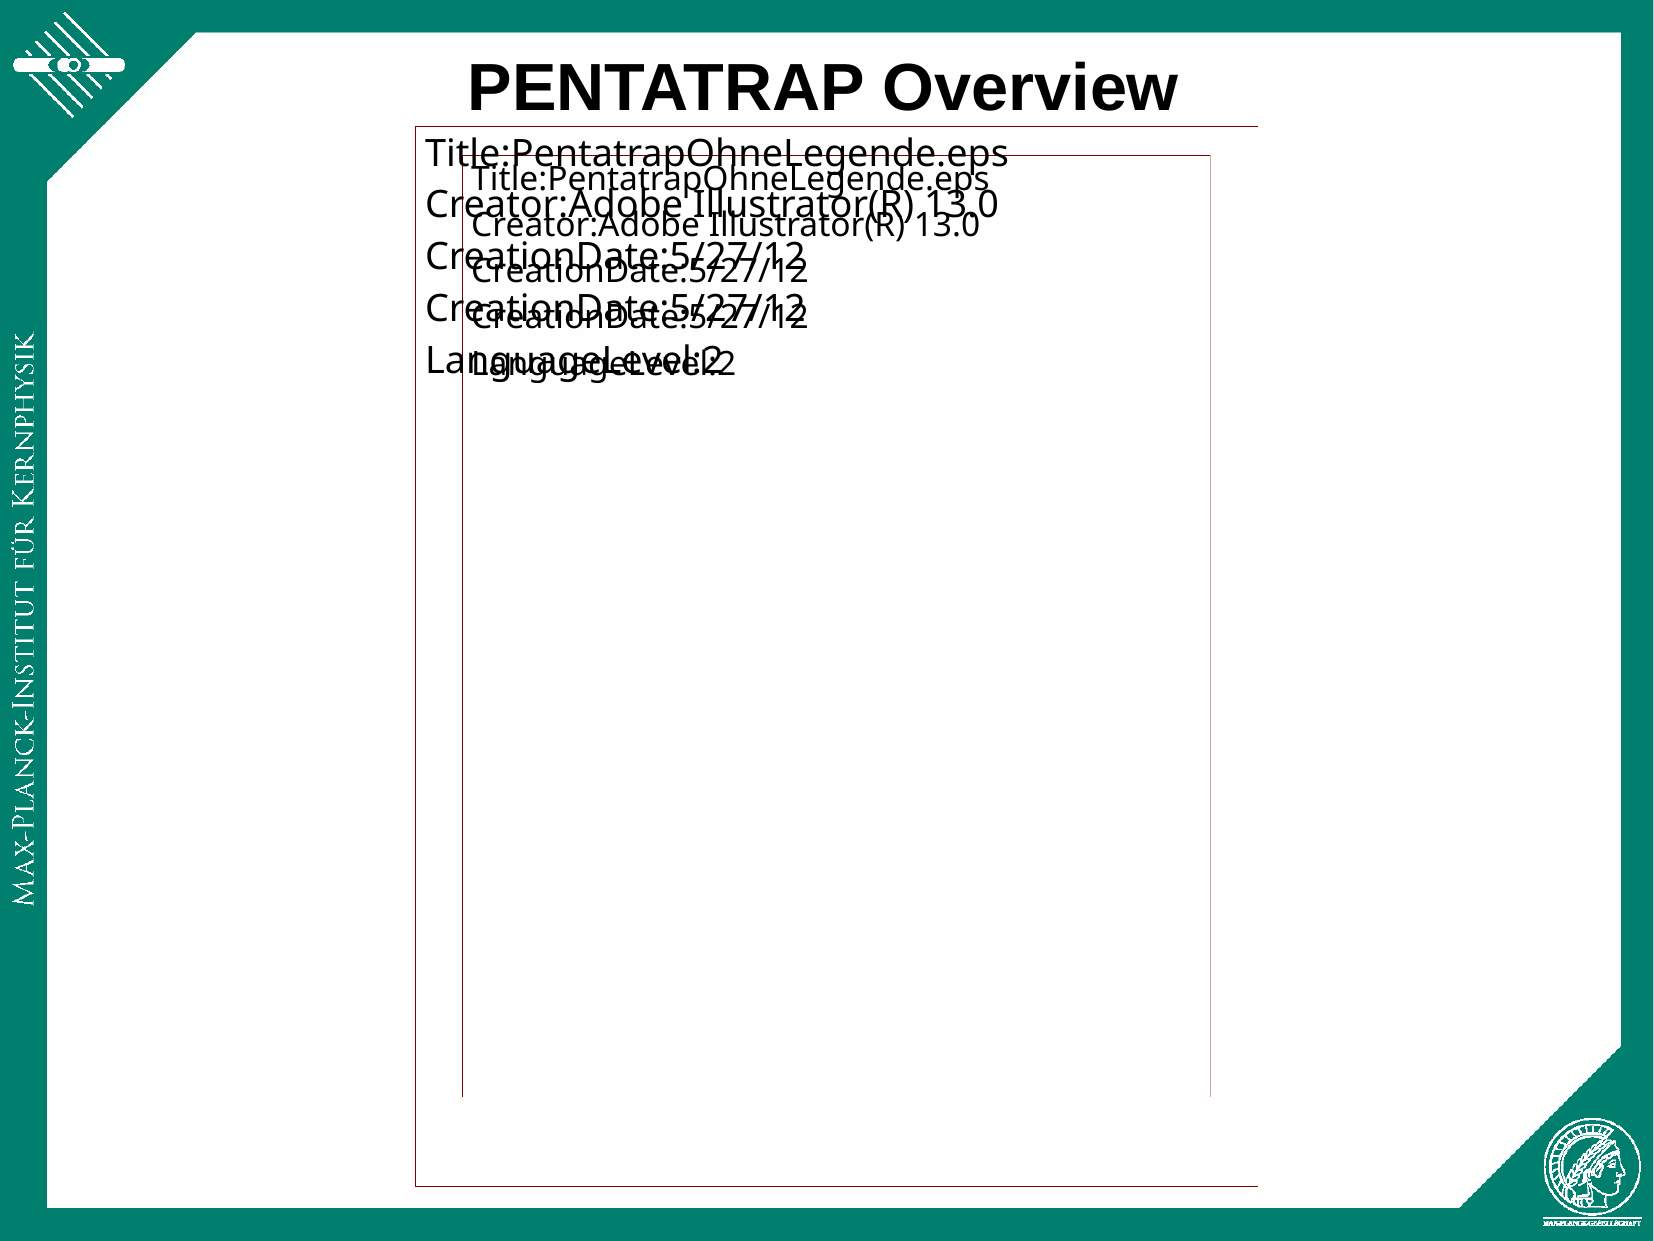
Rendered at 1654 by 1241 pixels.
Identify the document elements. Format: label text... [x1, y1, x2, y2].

picture [0, 0, 1654, 1241]
text_box PENTATRAP Overview [201, 36, 1446, 129]
